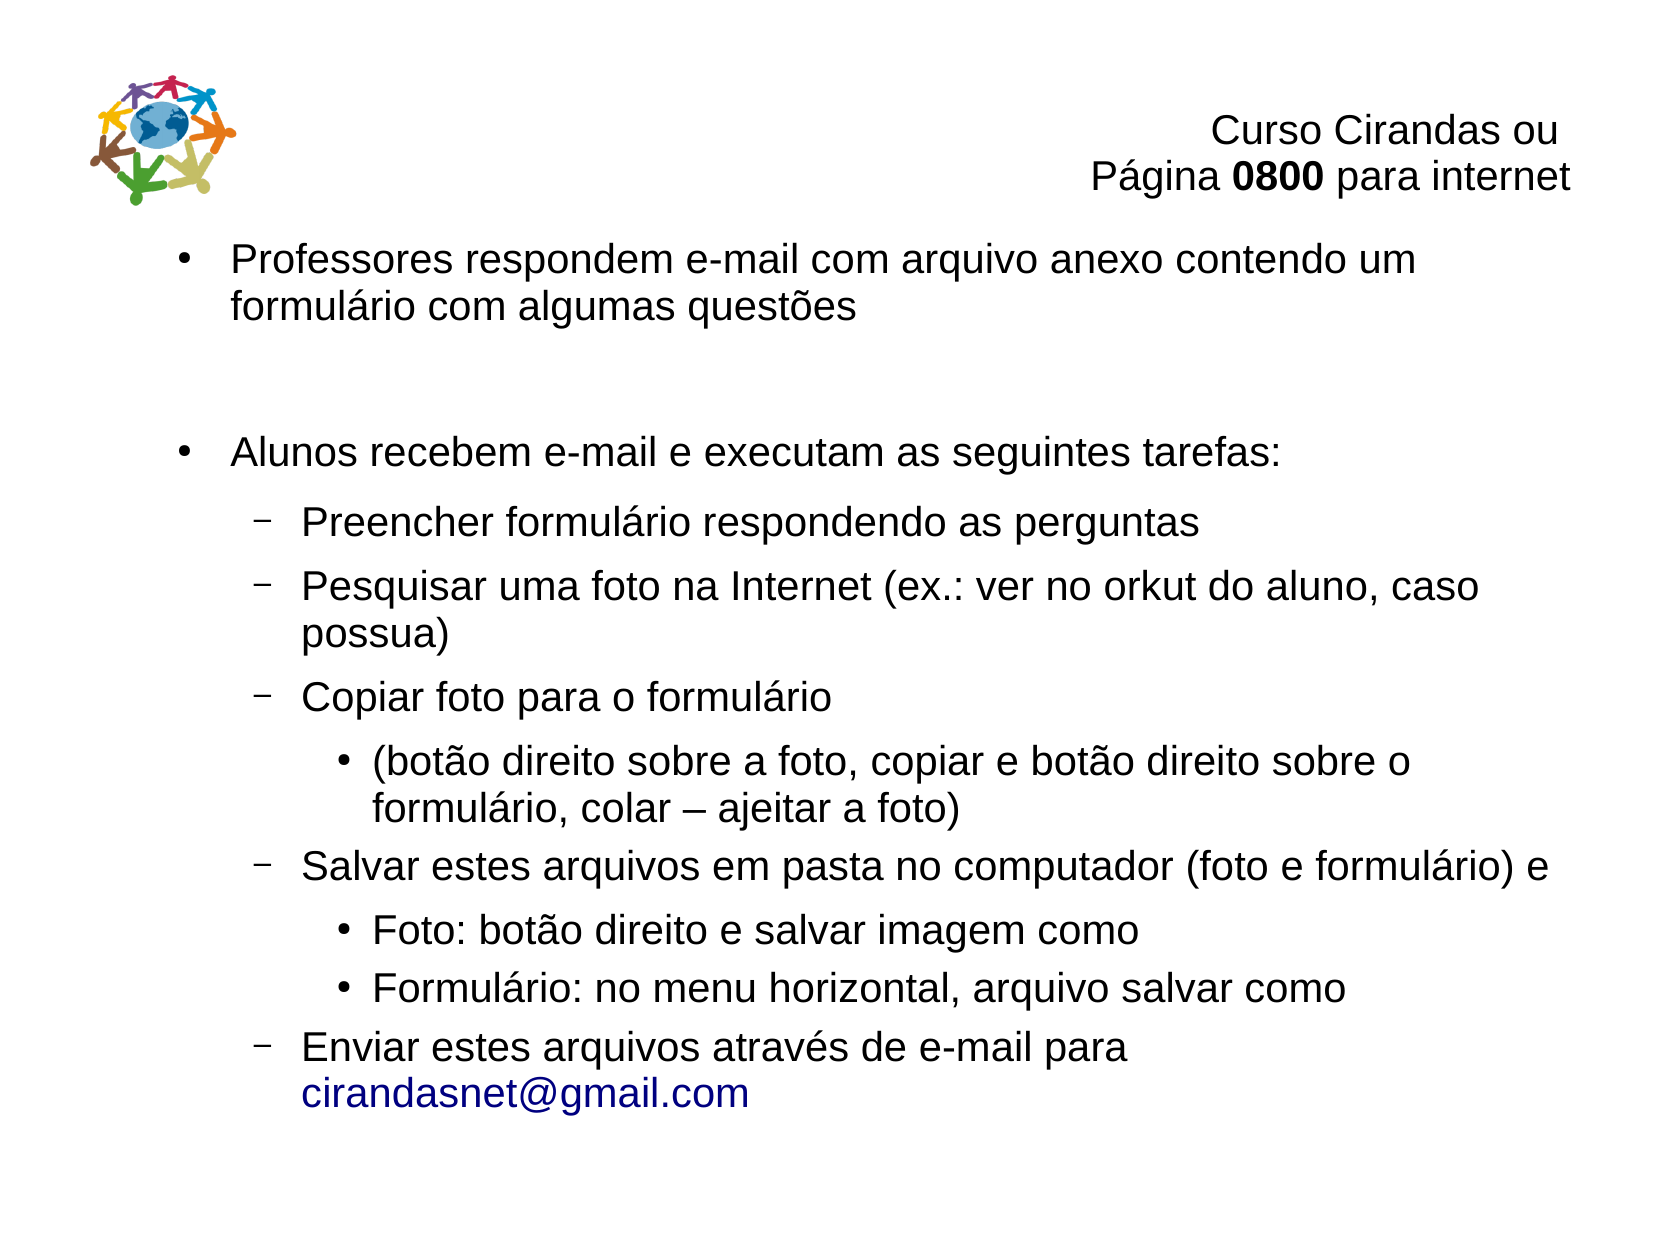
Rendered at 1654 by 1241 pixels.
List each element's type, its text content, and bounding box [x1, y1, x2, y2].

title Curso Cirandas ou Página 0800 para internet [82, 49, 1571, 257]
list Professores respondem e-mail com arquivo anexo contendo um formulário com algumas questões Alunos recebem e-mail e executam as seguintes tarefas: Preencher formulário respondendo as perguntas Pesquisar uma foto na Internet (ex.: ver no orkut do aluno, caso possua) Copiar foto para o formulário (botão direito sobre a foto, copiar e botão direito sobre o formulário, colar – ajeitar a foto) Salvar estes arquivos em pasta no computador (foto e formulário) e Foto: botão direito e salvar imagem como Formulário: no menu horizontal, arquivo salvar como Enviar estes arquivos através de e-mail para cirandasnet@gmail.com [88, 236, 1577, 1197]
